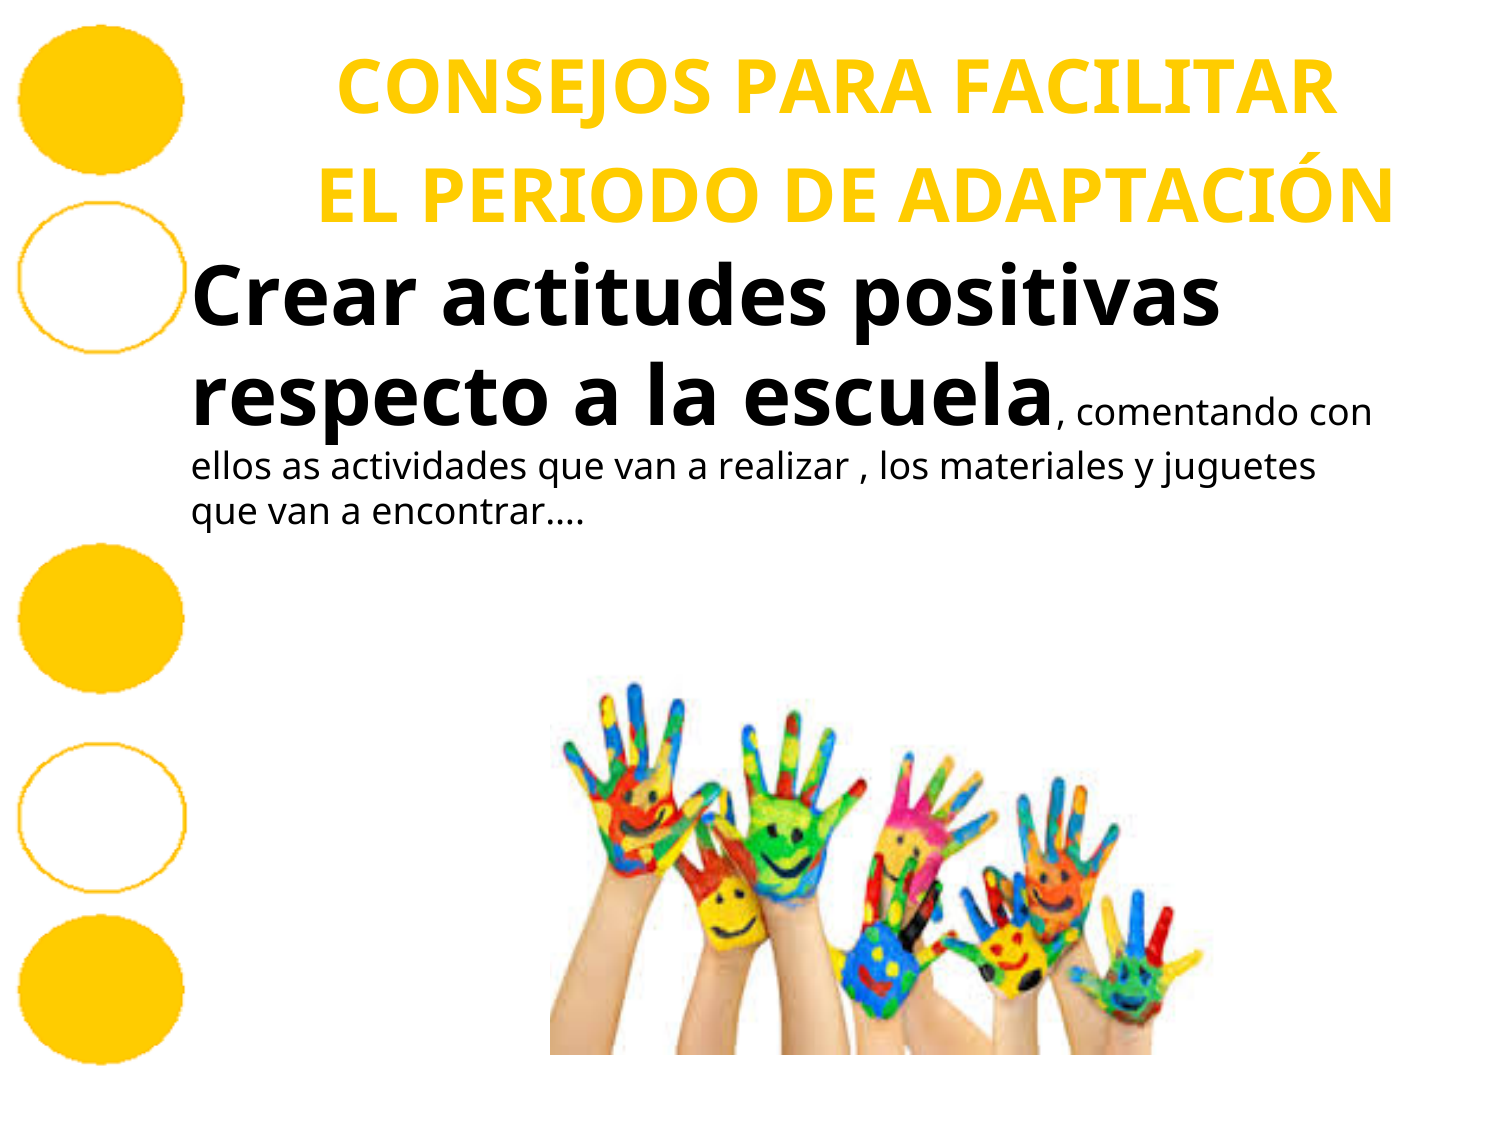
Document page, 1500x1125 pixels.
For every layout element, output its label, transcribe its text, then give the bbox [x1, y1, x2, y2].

text_box Crear actitudes positivas respecto a la escuela, comentando con ellos as actividades que van a realizar , los materiales y juguetes que van a encontrar…. [175, 234, 1500, 540]
picture [550, 540, 1216, 1055]
chart [0, 0, 216, 1075]
text_box CONSEJOS PARA FACILITAR EL PERIODO DE ADAPTACIÓN [301, 30, 1500, 234]
